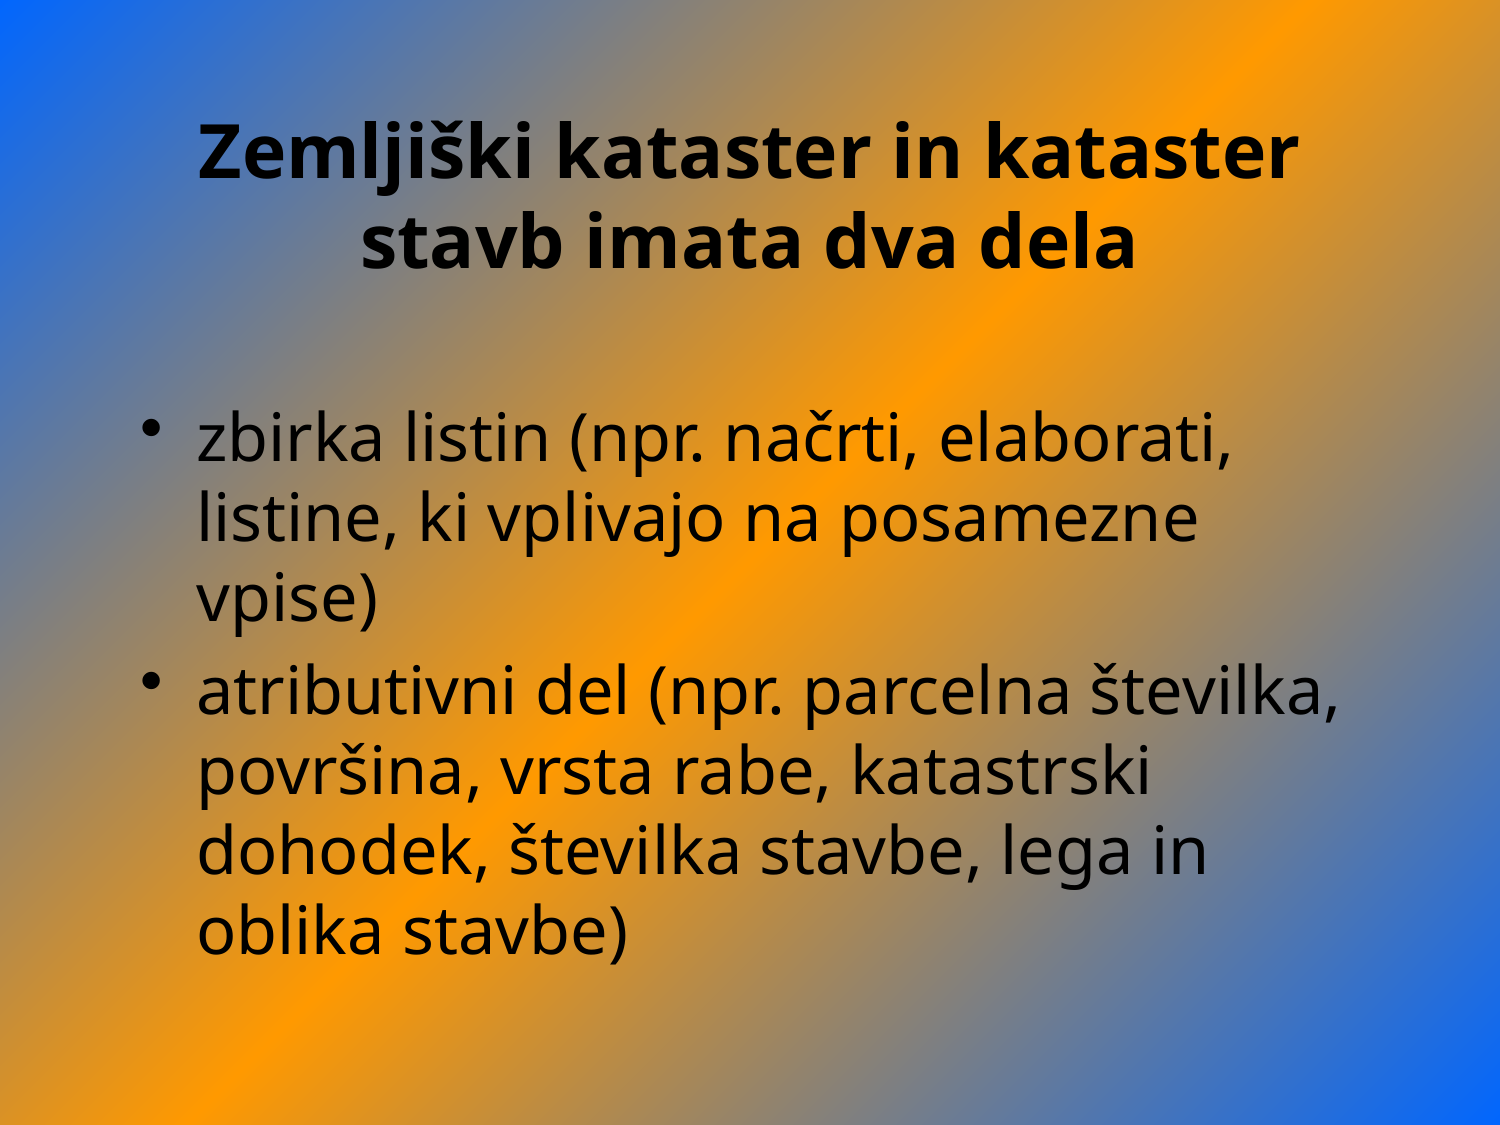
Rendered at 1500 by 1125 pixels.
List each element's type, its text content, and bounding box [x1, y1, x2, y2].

title Zemljiški kataster in kataster stavb imata dva dela [112, 99, 1388, 288]
list zbirka listin (npr. načrti, elaborati, listine, ki vplivajo na posamezne vpise) atributivni del (npr. parcelna številka, površina, vrsta rabe, katastrski dohodek, številka stavbe, lega in oblika stavbe) [125, 387, 1400, 1063]
